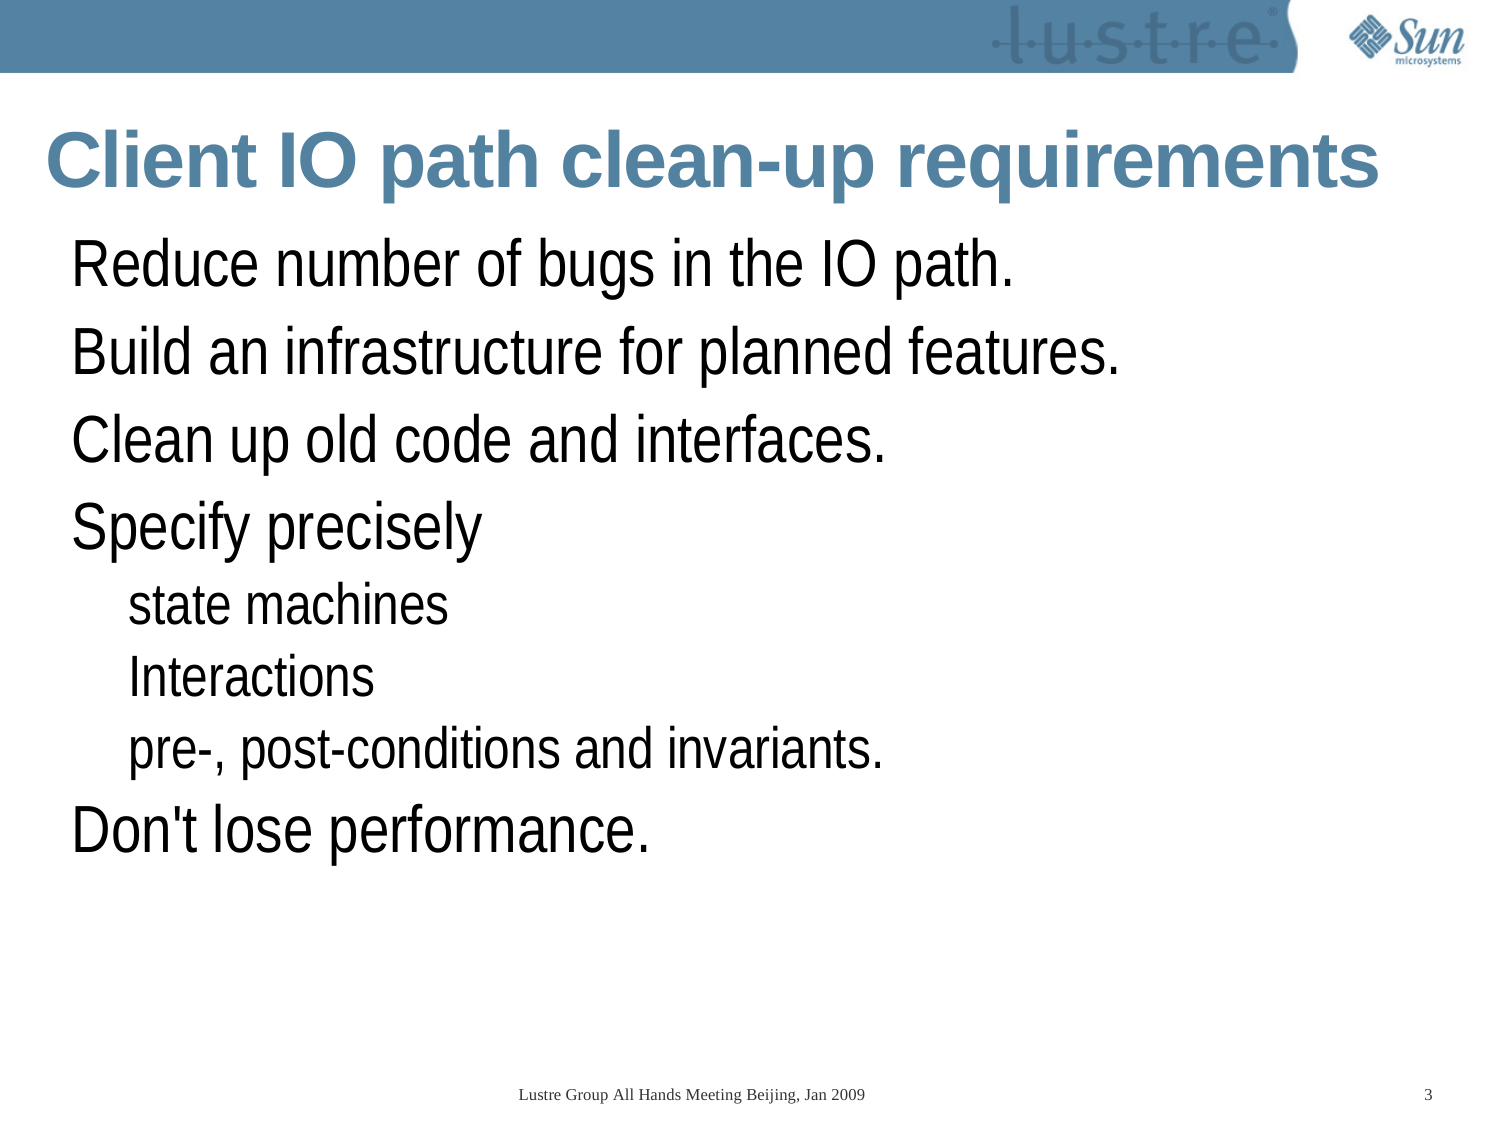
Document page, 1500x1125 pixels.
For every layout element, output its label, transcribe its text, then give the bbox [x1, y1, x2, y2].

list Reduce number of bugs in the IO path. Build an infrastructure for planned features. Clean up old code and interfaces. Specify precisely state machines Interactions pre-, post-conditions and invariants. Don't lose performance. [37, 218, 1463, 1051]
picture [0, 0, 1500, 91]
title Client IO path clean-up requirements [45, 105, 1463, 218]
